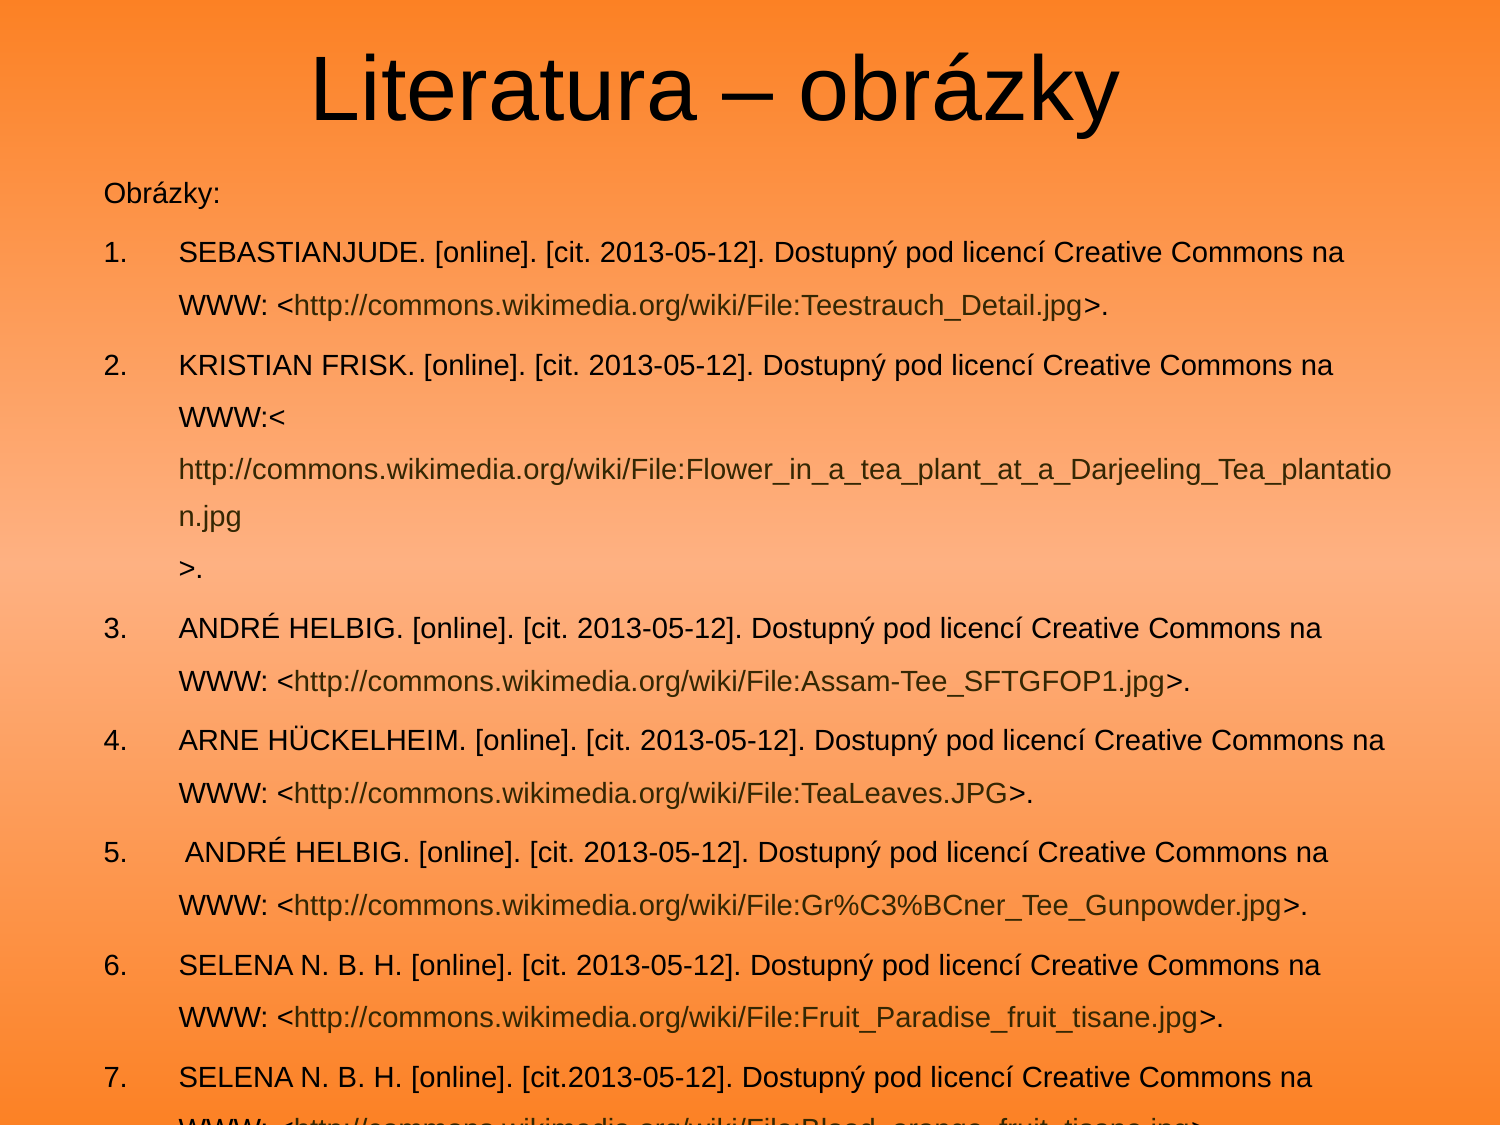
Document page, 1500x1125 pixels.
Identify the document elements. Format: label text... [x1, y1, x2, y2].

list Obrázky: SEBASTIANJUDE. [online]. [cit. 2013-05-12]. Dostupný pod licencí Creative Commons na WWW: <http://commons.wikimedia.org/wiki/File:Teestrauch_Detail.jpg>. KRISTIAN FRISK. [online]. [cit. 2013-05-12]. Dostupný pod licencí Creative Commons na WWW:˂http://commons.wikimedia.org/wiki/File:Flower_in_a_tea_plant_at_a_Darjeeling_Tea_plantation.jpg>. 3. ANDRÉ HELBIG. [online]. [cit. 2013-05-12]. Dostupný pod licencí Creative Commons na WWW: <http://commons.wikimedia.org/wiki/File:Assam-Tee_SFTGFOP1.jpg>. 4. ARNE HÜCKELHEIM. [online]. [cit. 2013-05-12]. Dostupný pod licencí Creative Commons na WWW: <http://commons.wikimedia.org/wiki/File:TeaLeaves.JPG>. 5. ANDRÉ HELBIG. [online]. [cit. 2013-05-12]. Dostupný pod licencí Creative Commons na WWW: <http://commons.wikimedia.org/wiki/File:Gr%C3%BCner_Tee_Gunpowder.jpg>. 6. SELENA N. B. H. [online]. [cit. 2013-05-12]. Dostupný pod licencí Creative Commons na WWW: <http://commons.wikimedia.org/wiki/File:Fruit_Paradise_fruit_tisane.jpg>. 7. SELENA N. B. H. [online]. [cit.2013-05-12]. Dostupný pod licencí Creative Commons na WWW: <http://commons.wikimedia.org/wiki/File:Blood_orange_fruit_tisane.jpg>. [88, 148, 1424, 1125]
title Literatura – obrázky [88, 18, 1343, 148]
